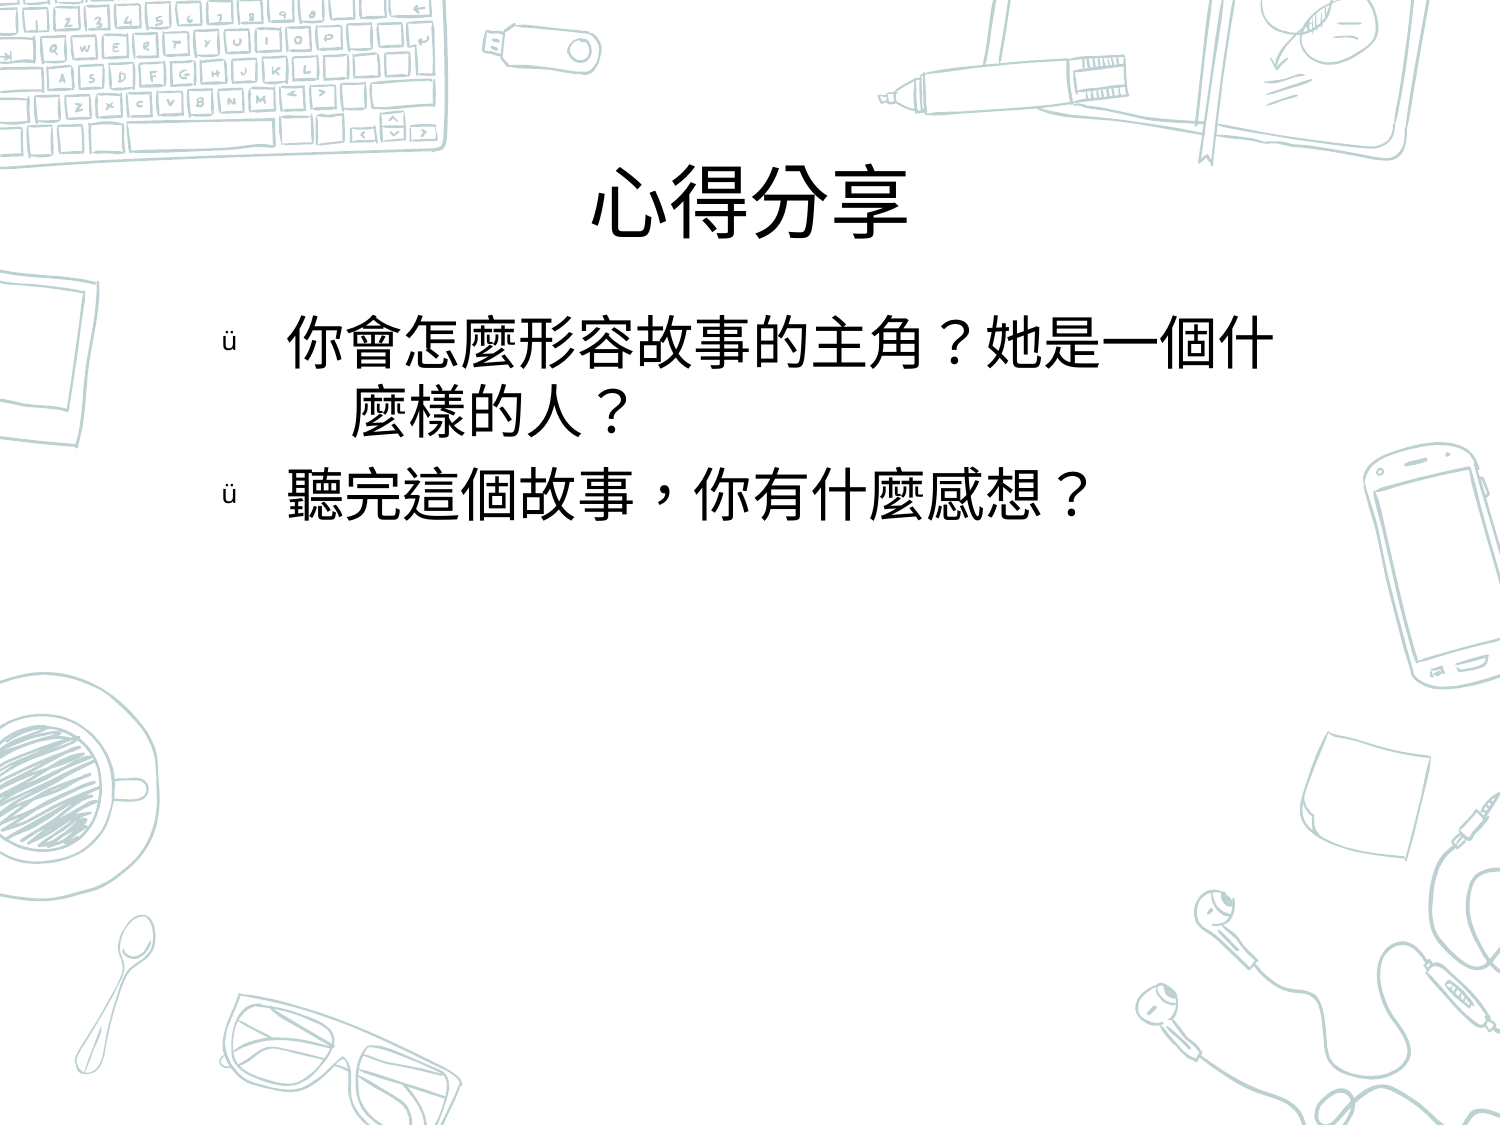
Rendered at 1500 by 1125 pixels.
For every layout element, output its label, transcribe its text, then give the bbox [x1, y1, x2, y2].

title 心得分享 [185, 136, 1315, 264]
list 你會怎麼形容故事的主角？她是一個什麼樣的人？ 聽完這個故事，你有什麼感想？ [185, 290, 1315, 1057]
